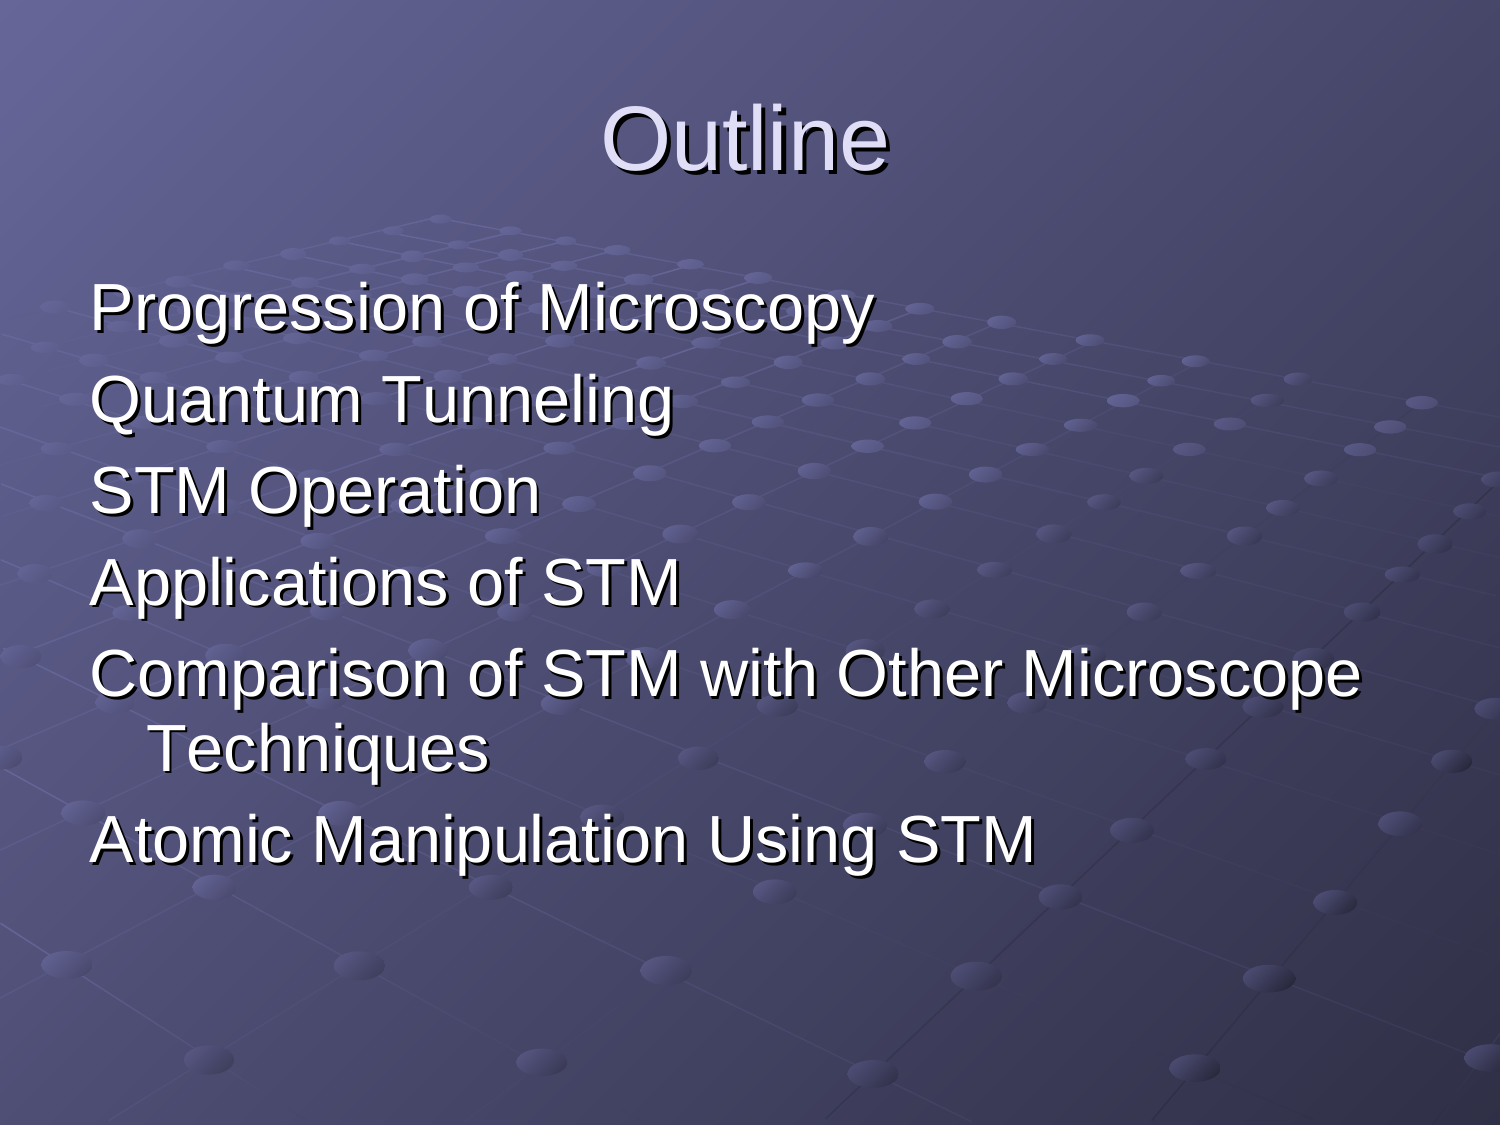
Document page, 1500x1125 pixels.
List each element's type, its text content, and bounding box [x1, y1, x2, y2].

list Progression of Microscopy Quantum Tunneling STM Operation Applications of STM Comparison of STM with Other Microscope Techniques Atomic Manipulation Using STM [75, 262, 1426, 1007]
title Outline [75, 45, 1426, 233]
